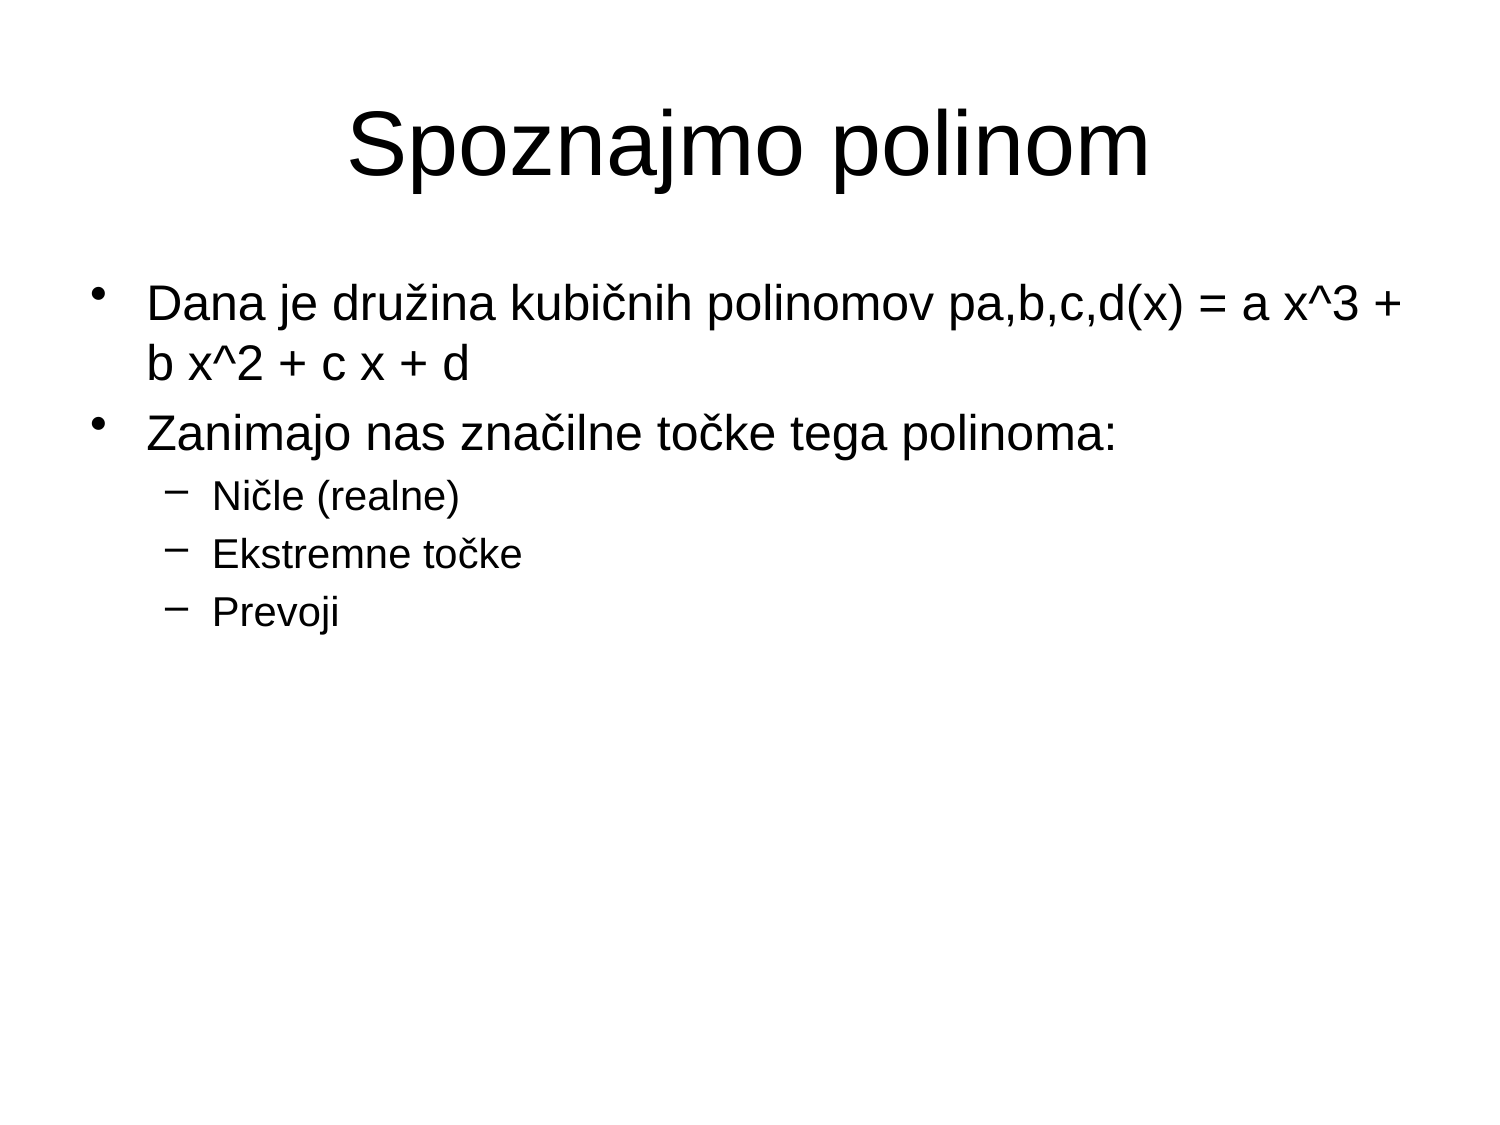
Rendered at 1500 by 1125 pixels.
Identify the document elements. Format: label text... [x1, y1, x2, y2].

title Spoznajmo polinom [75, 45, 1425, 233]
list Dana je družina kubičnih polinomov pa,b,c,d(x) = a x^3 + b x^2 + c x + d Zanimajo nas značilne točke tega polinoma: Ničle (realne) Ekstremne točke Prevoji [75, 262, 1425, 1005]
